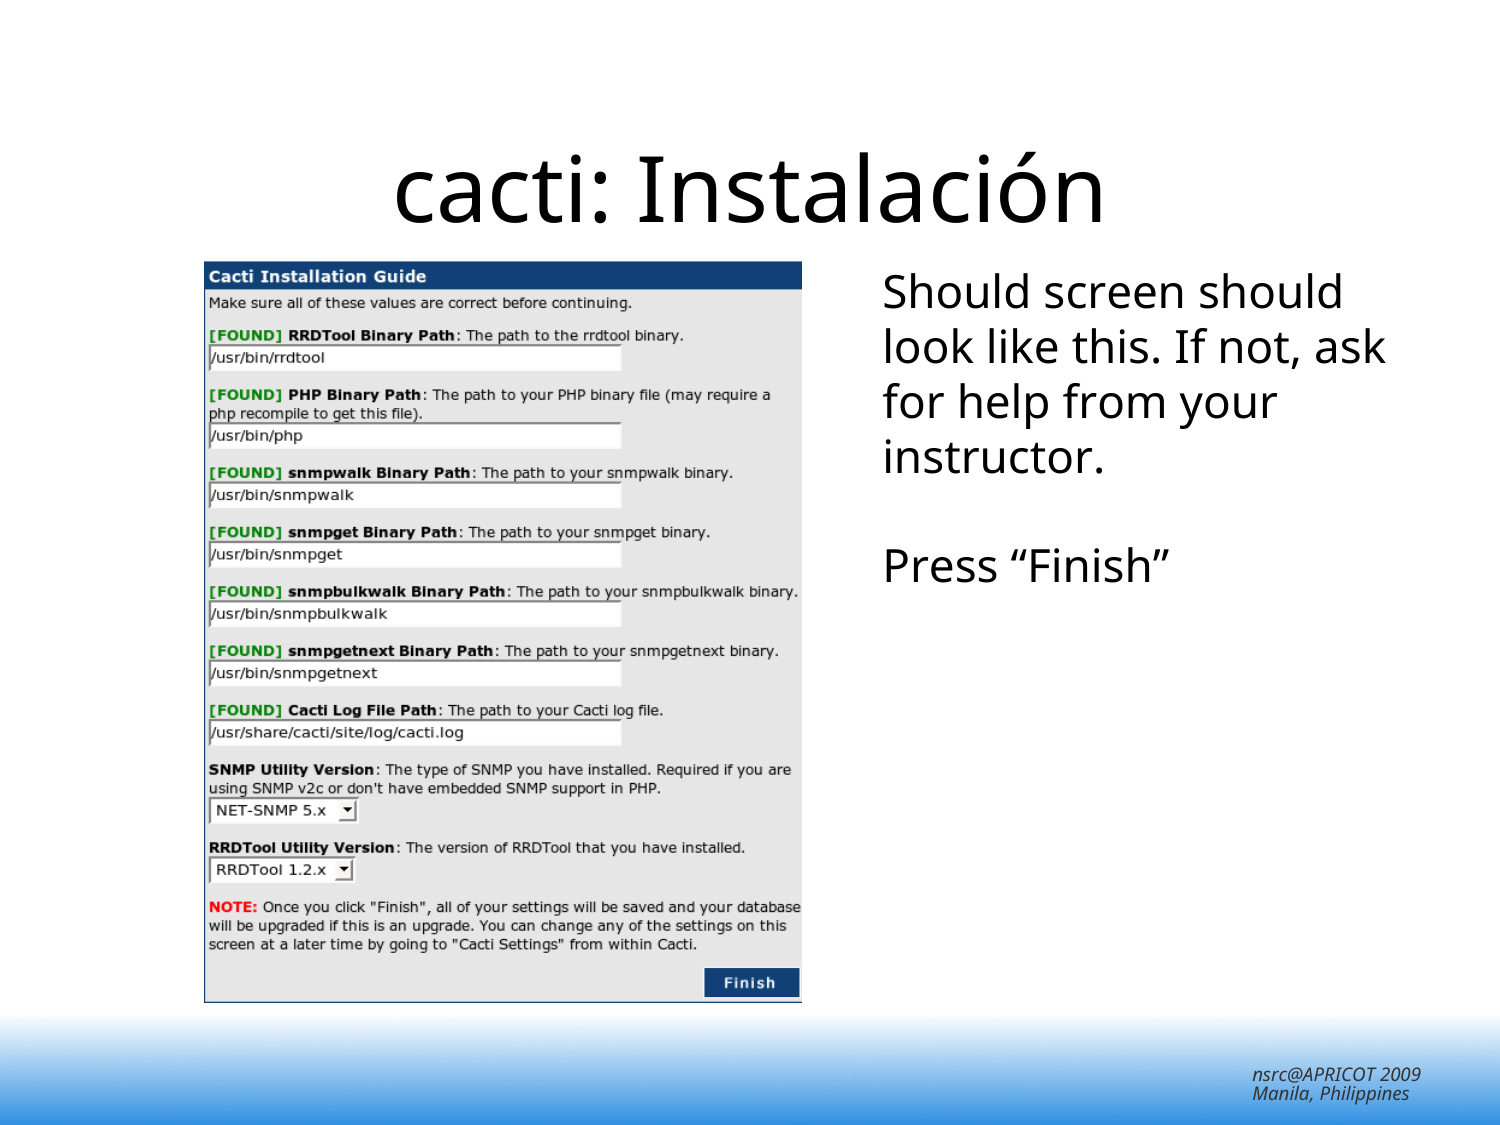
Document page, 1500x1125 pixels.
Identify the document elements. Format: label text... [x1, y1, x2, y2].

picture [0, 1012, 1500, 1125]
picture [204, 258, 802, 1003]
text_box Should screen should look like this. If not, ask for help from your instructor. Press “Finish” [867, 254, 1429, 596]
title cacti: Instalación [110, 93, 1391, 281]
